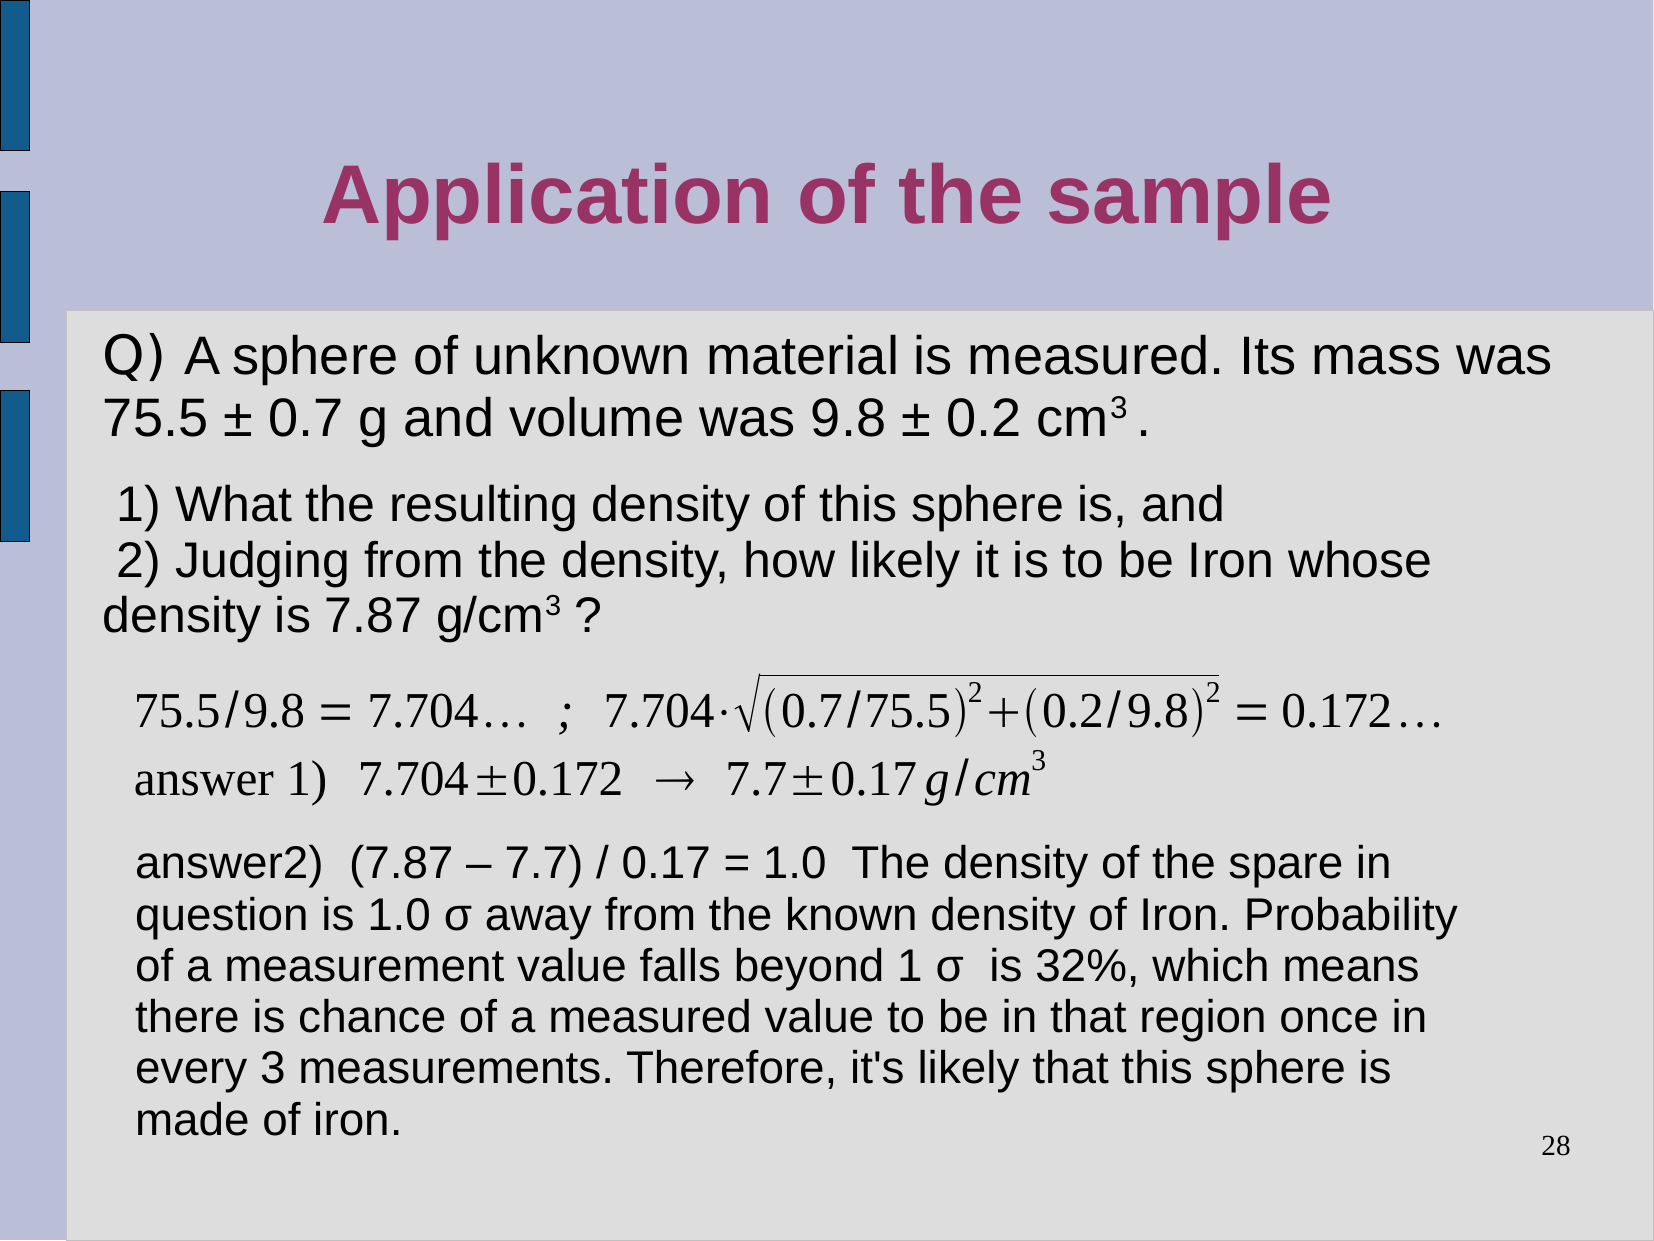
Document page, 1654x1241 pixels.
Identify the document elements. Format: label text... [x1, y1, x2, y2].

text_box Q) A sphere of unknown material is measured. Its mass was 75.5 ± 0.7 g and volume was 9.8 ± 0.2 cm3 . 1) What the resulting density of this sphere is, and 2) Judging from the density, how likely it is to be Iron whose density is 7.87 g/cm3 ? [88, 317, 1593, 655]
text_box answer2) (7.87 – 7.7) / 0.17 = 1.0 The density of the spare in question is 1.0 σ away from the known density of Iron. Probability of a measurement value falls beyond 1 σ is 32%, which means there is chance of a measured value to be in that region once in every 3 measurements. Therefore, it's likely that this sphere is made of iron. [120, 829, 1486, 1153]
title Application of the sample [121, 98, 1534, 291]
chart [127, 671, 1450, 807]
